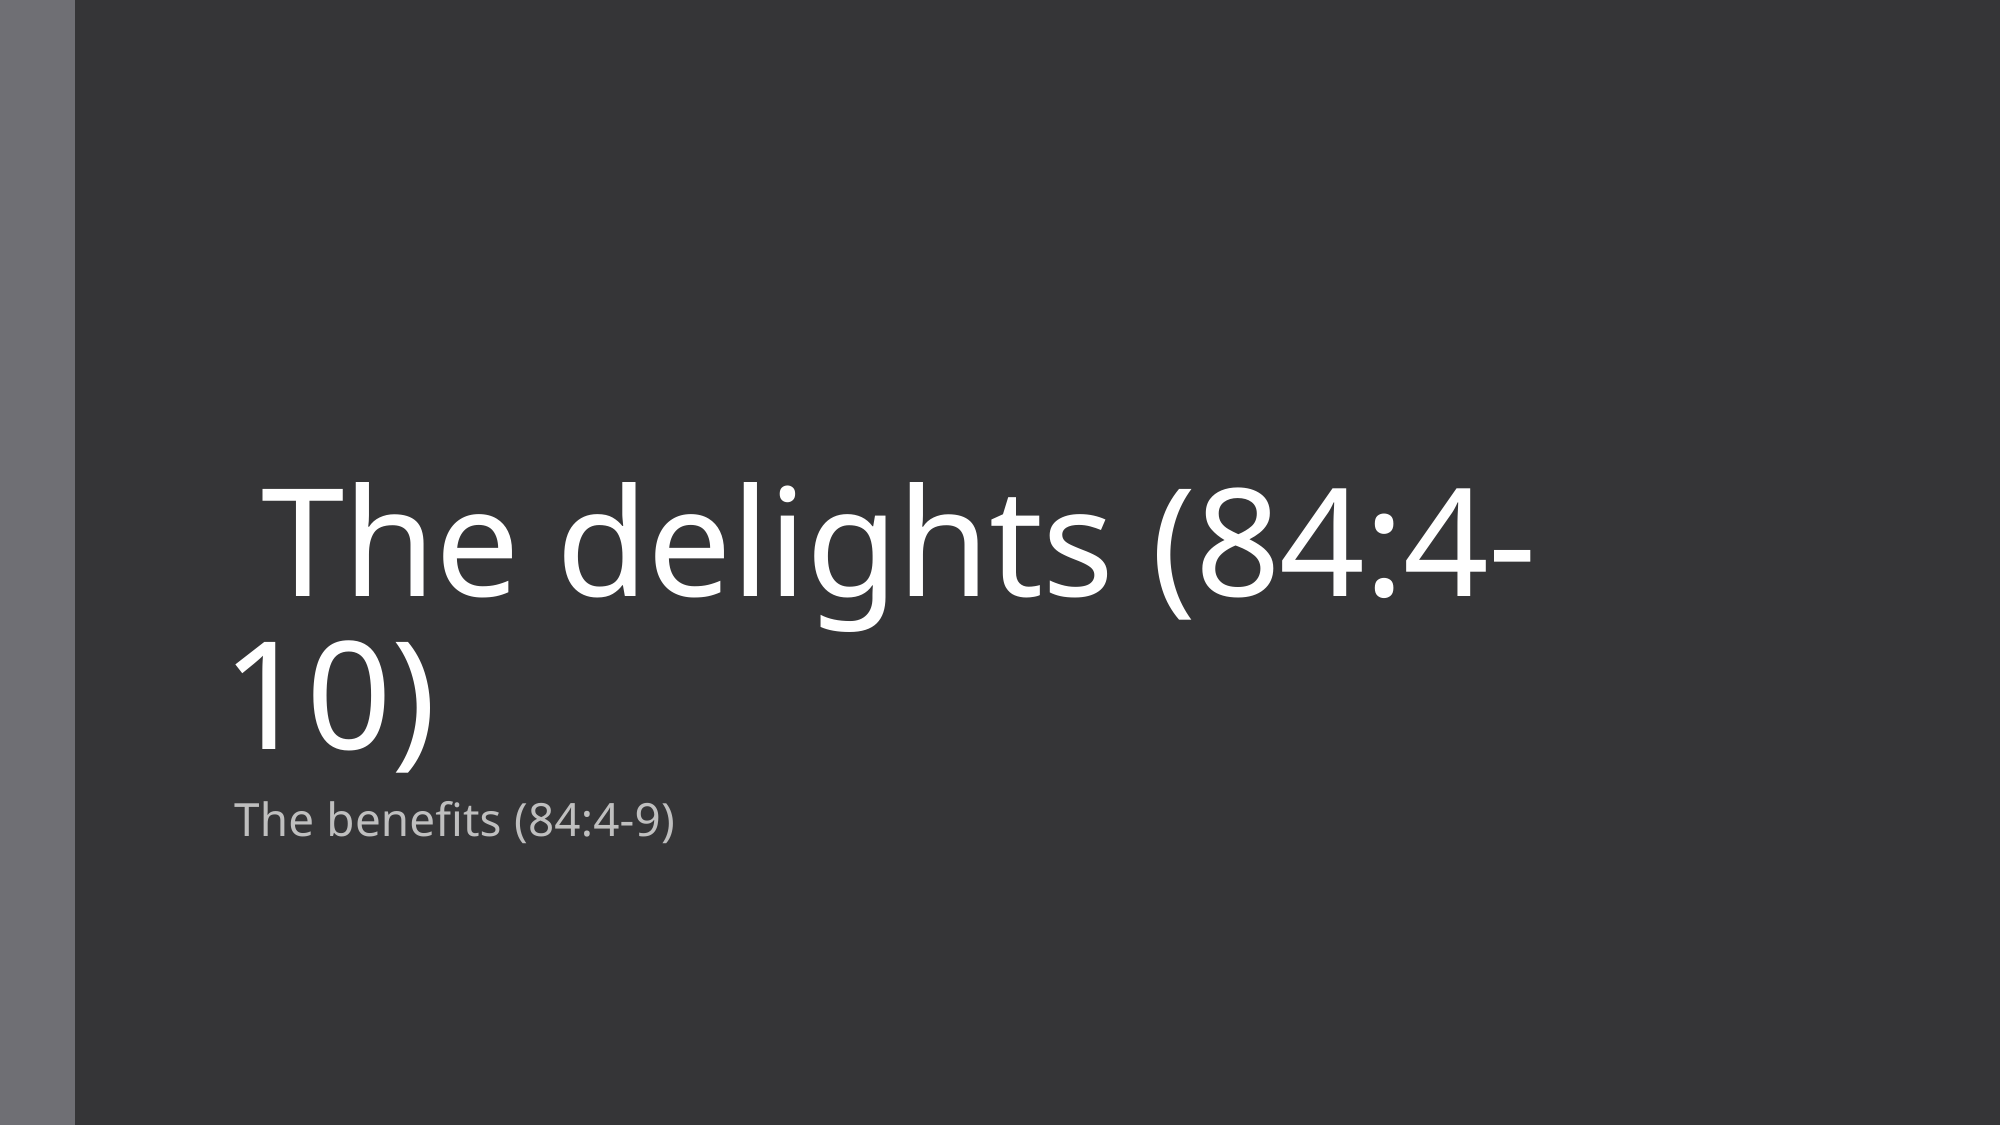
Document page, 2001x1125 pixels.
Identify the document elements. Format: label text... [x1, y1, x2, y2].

subtitle The benefits (84:4-9) [206, 787, 1752, 1066]
title The delights (84:4-10) [206, 124, 1752, 787]
